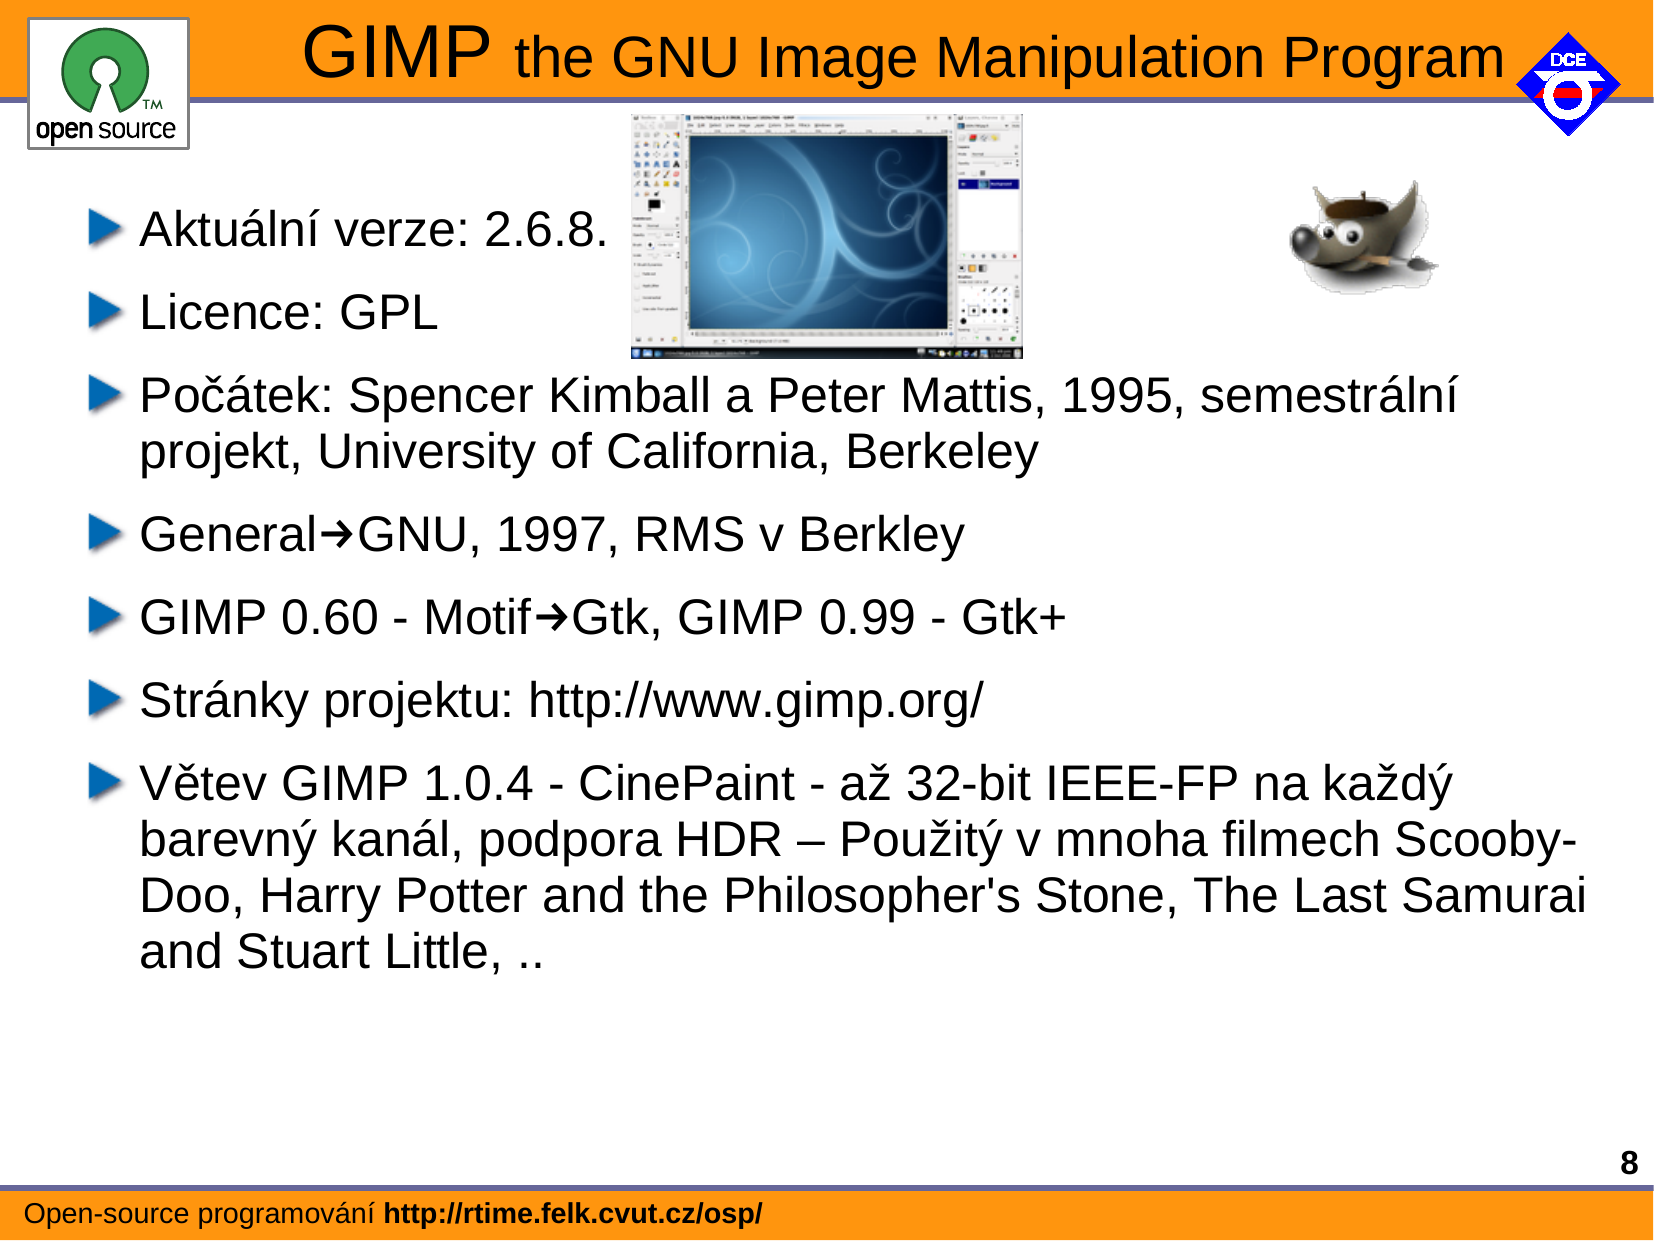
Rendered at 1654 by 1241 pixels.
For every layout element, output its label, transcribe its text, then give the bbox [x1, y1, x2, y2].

list Aktuální verze: 2.6.8. Licence: GPL Počátek: Spencer Kimball a Peter Mattis, 1995, semestrální projekt, University of California, Berkeley General→GNU, 1997, RMS v Berkley GIMP 0.60 - Motif→Gtk, GIMP 0.99 - Gtk+ Stránky projektu: http://www.gimp.org/ Větev GIMP 1.0.4 - CinePaint - až 32-bit IEEE-FP na každý barevný kanál, podpora HDR – Použitý v mnoha filmech Scooby-Doo, Harry Potter and the Philosopher's Stone, The Last Samurai and Stuart Little, .. [68, 201, 1592, 1118]
picture [631, 114, 1023, 359]
picture [1274, 152, 1462, 326]
title GIMP the GNU Image Manipulation Program [178, 4, 1631, 98]
